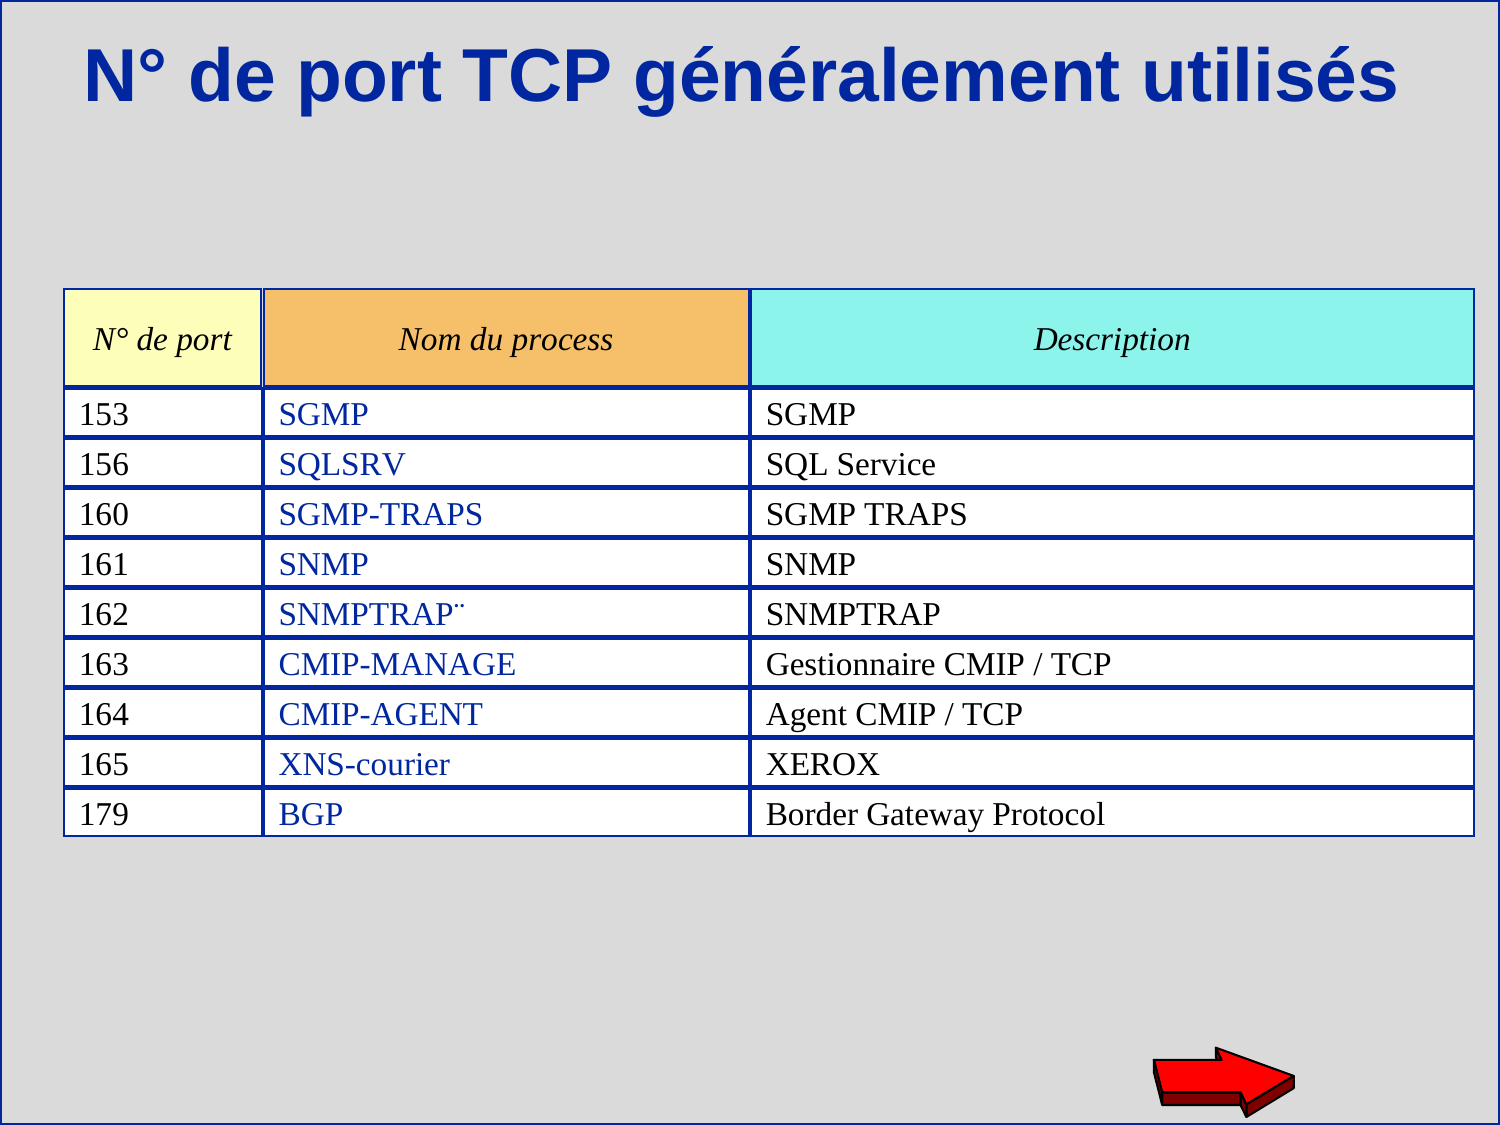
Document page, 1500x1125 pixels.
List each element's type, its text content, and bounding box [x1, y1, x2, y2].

text_box 156 [63, 438, 262, 487]
text_box 164 [63, 688, 262, 737]
text_box 163 [63, 638, 262, 687]
text_box XEROX [750, 738, 1475, 787]
text_box SQLSRV [263, 438, 749, 487]
text_box SNMP [263, 538, 749, 587]
text_box SNMPTRAP¨ [263, 588, 749, 637]
text_box 153 [63, 388, 262, 437]
text_box Gestionnaire CMIP / TCP [750, 638, 1475, 687]
text_box 160 [63, 488, 262, 537]
text_box Nom du process [263, 288, 749, 387]
text_box 161 [63, 538, 262, 587]
text_box Border Gateway Protocol [750, 788, 1475, 837]
text_box Agent CMIP / TCP [750, 688, 1475, 737]
text_box SNMP [750, 538, 1475, 587]
text_box SQL Service [750, 438, 1475, 487]
text_box CMIP-MANAGE [263, 638, 749, 687]
text_box SGMP [750, 388, 1475, 437]
text_box SGMP [263, 388, 749, 437]
text_box SNMPTRAP [750, 588, 1475, 637]
text_box BGP [263, 788, 749, 837]
text_box Description [751, 288, 1474, 387]
text_box [1, 1, 1499, 1124]
text_box 162 [63, 588, 262, 637]
text_box N° de port [63, 288, 262, 387]
text_box SGMP-TRAPS [263, 488, 749, 537]
text_box XNS-courier [263, 738, 749, 787]
text_box 179 [63, 788, 262, 837]
title N° de port TCP généralement utilisés [12, 8, 1472, 126]
text_box SGMP TRAPS [750, 488, 1475, 537]
text_box CMIP-AGENT [263, 688, 749, 737]
text_box 165 [63, 738, 262, 787]
